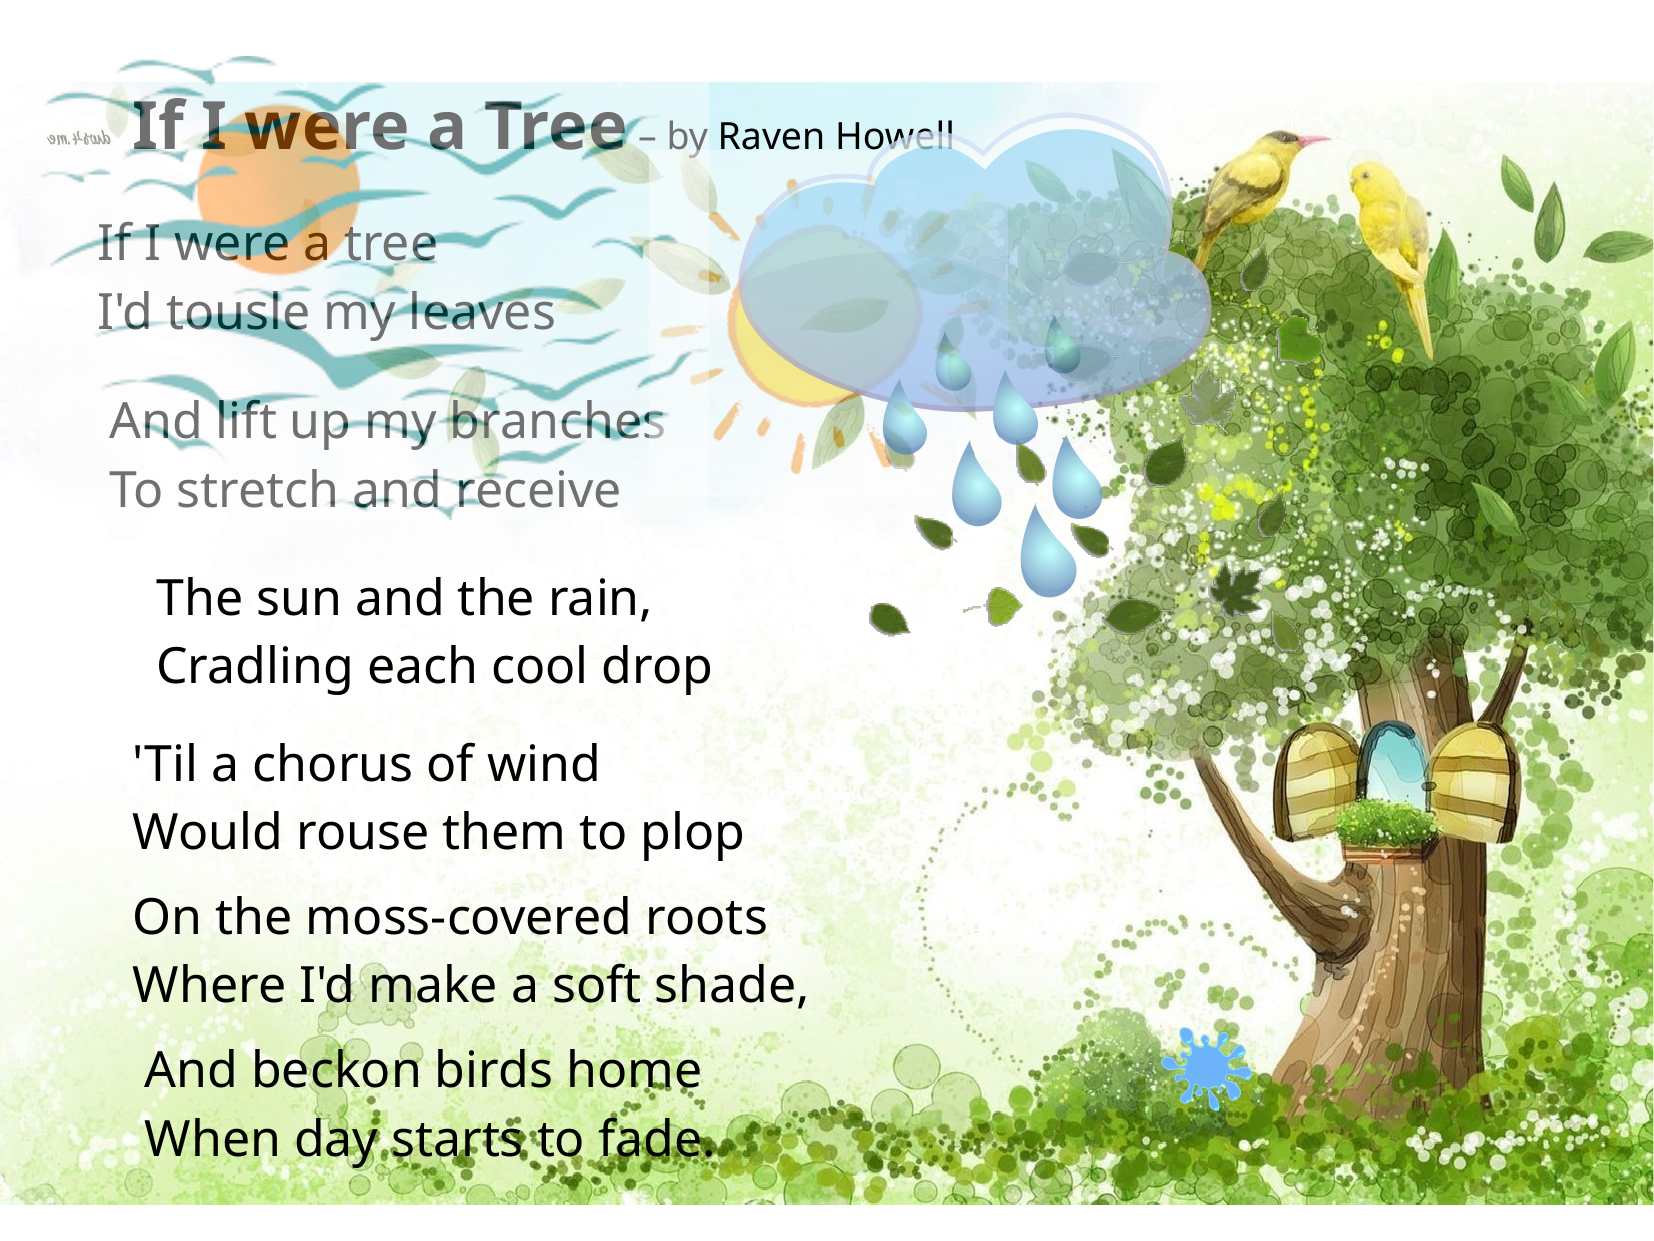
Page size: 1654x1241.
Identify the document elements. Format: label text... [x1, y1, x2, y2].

text_box If I were a Tree – by Raven Howell [709, 70, 1288, 195]
text_box And lift up my branches To stretch and receive [94, 497, 732, 533]
text_box 'Til a chorus of wind Would rouse them to plop [118, 720, 851, 873]
text_box And beckon birds home When day starts to fade. [129, 1026, 863, 1182]
text_box The sun and the rain, Cradling each cool drop [141, 554, 875, 709]
text_box On the moss-covered roots Where I'd make a soft shade, [118, 873, 851, 1028]
picture [0, 56, 1654, 1205]
